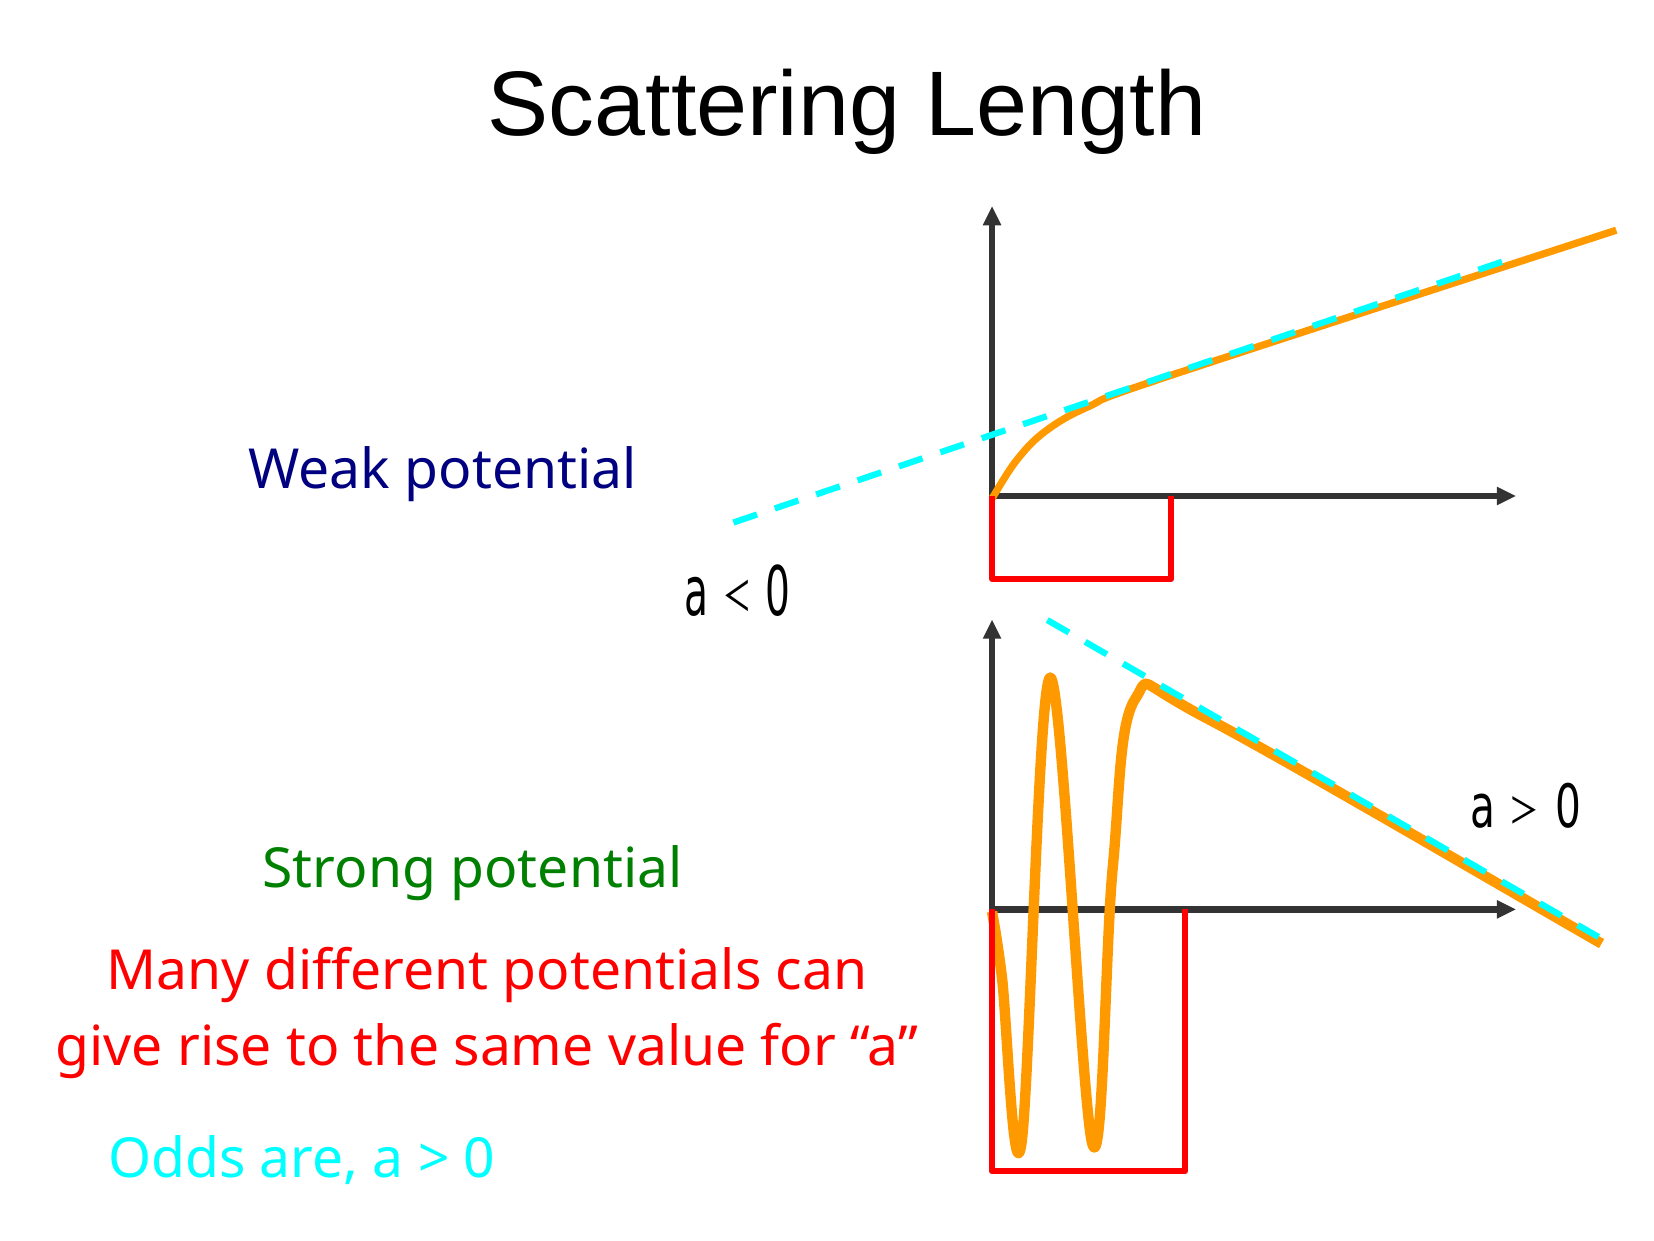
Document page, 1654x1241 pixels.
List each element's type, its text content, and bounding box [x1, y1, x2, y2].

text_box Many different potentials can give rise to the same value for “a” [0, 923, 975, 1090]
chart [675, 551, 806, 632]
chart [1460, 771, 1596, 842]
text_box Strong potential [247, 821, 699, 912]
text_box Weak potential [233, 421, 653, 513]
title Scattering Length [289, 13, 1406, 193]
text_box Odds are, a > 0 [93, 1110, 511, 1202]
